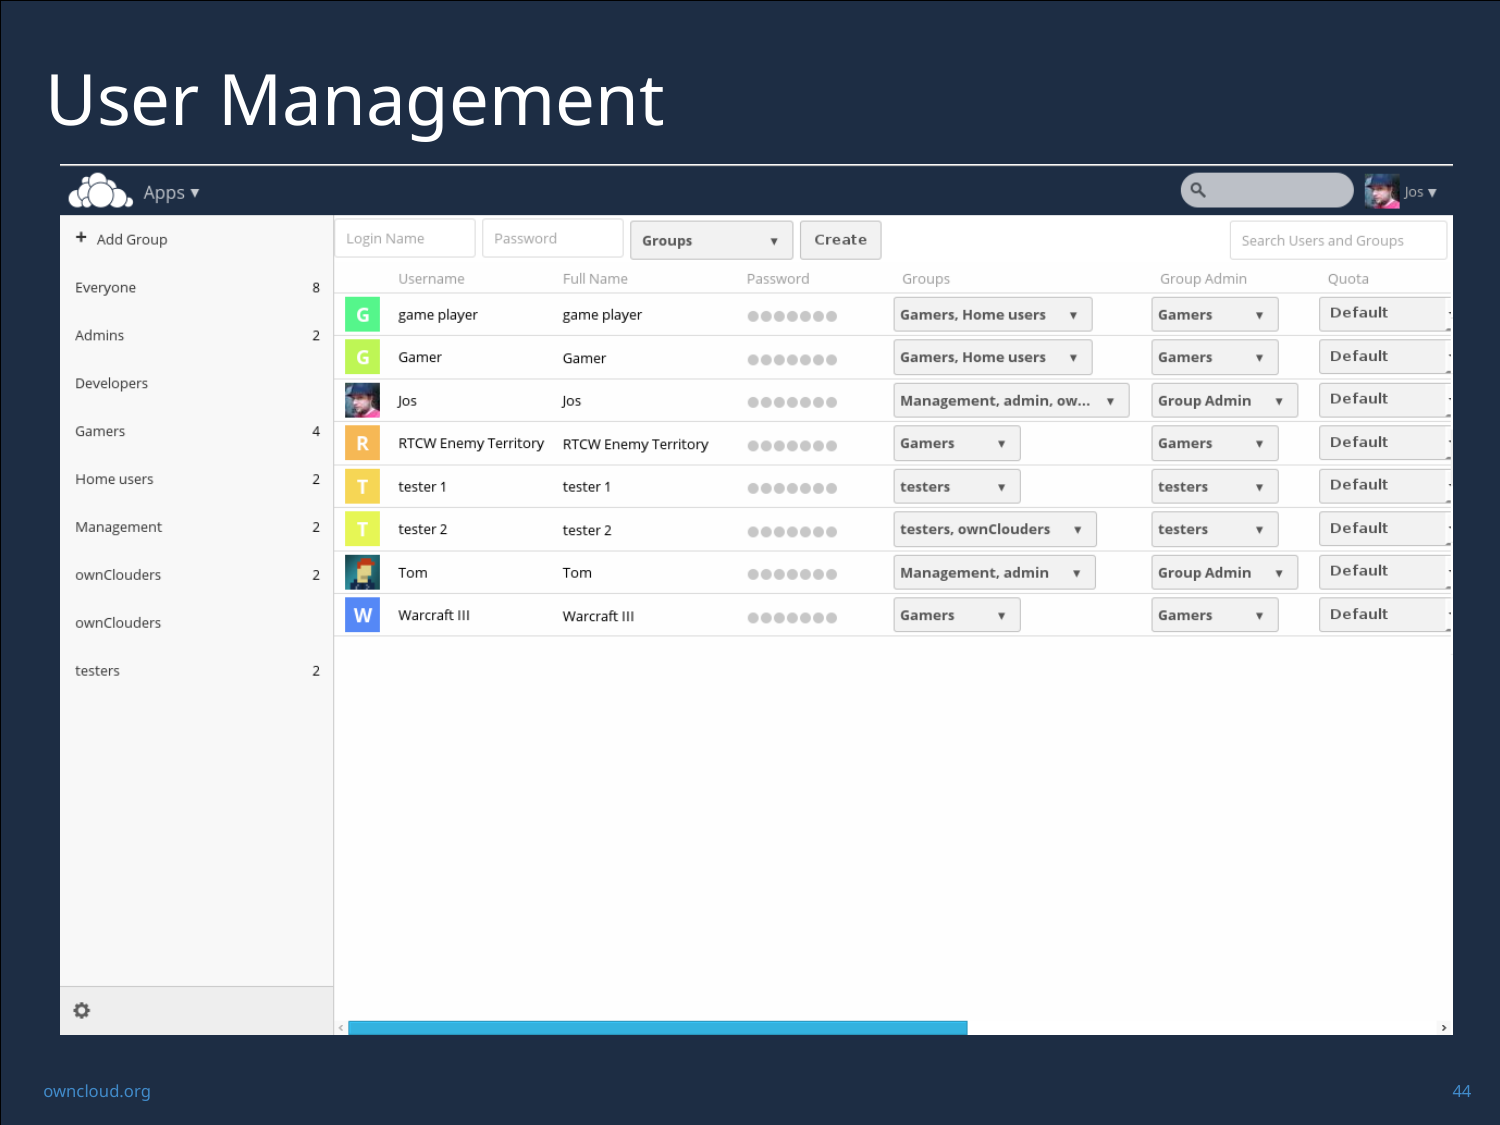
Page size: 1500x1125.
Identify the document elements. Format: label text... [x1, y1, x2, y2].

title User Management [45, 3, 1396, 192]
picture [60, 164, 1453, 1036]
